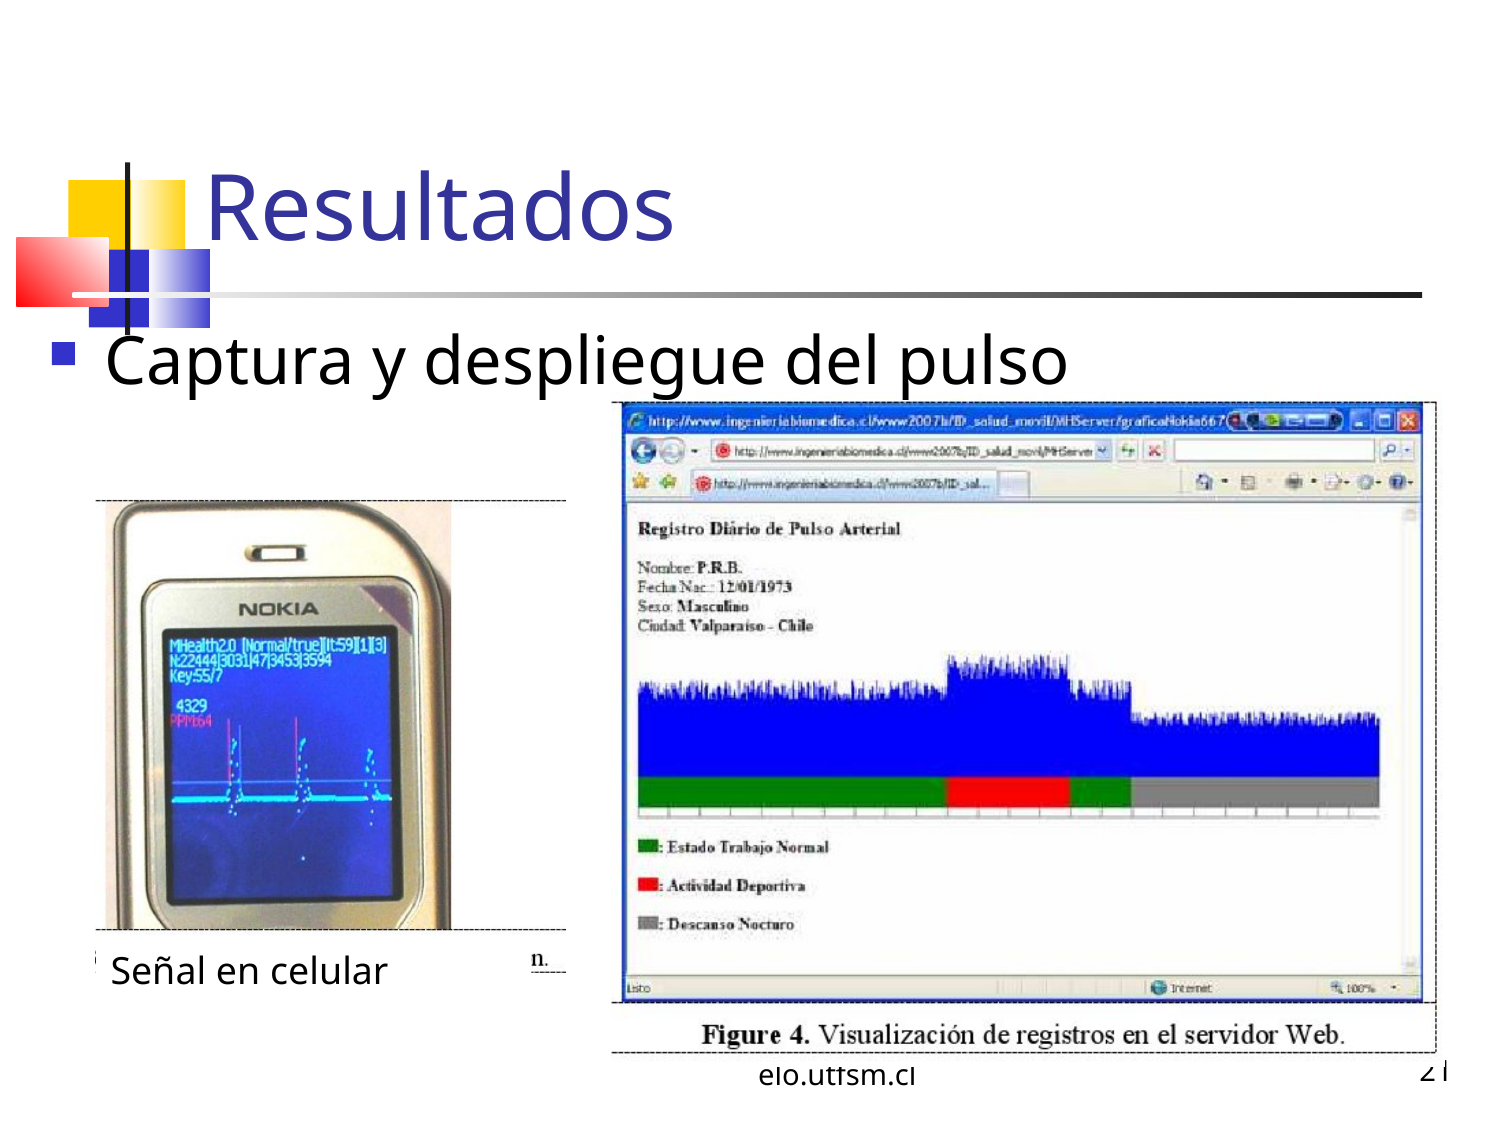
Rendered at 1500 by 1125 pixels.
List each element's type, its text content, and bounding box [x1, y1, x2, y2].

text_box elo.utfsm.cl [599, 1024, 1075, 1100]
list Captura y despliegue del pulso [33, 306, 1436, 634]
text_box <number> [1155, 1024, 1468, 1100]
picture [95, 634, 566, 986]
text_box Señal en celular [95, 939, 532, 1000]
picture [611, 391, 1445, 1067]
title Resultados [188, 35, 1269, 276]
